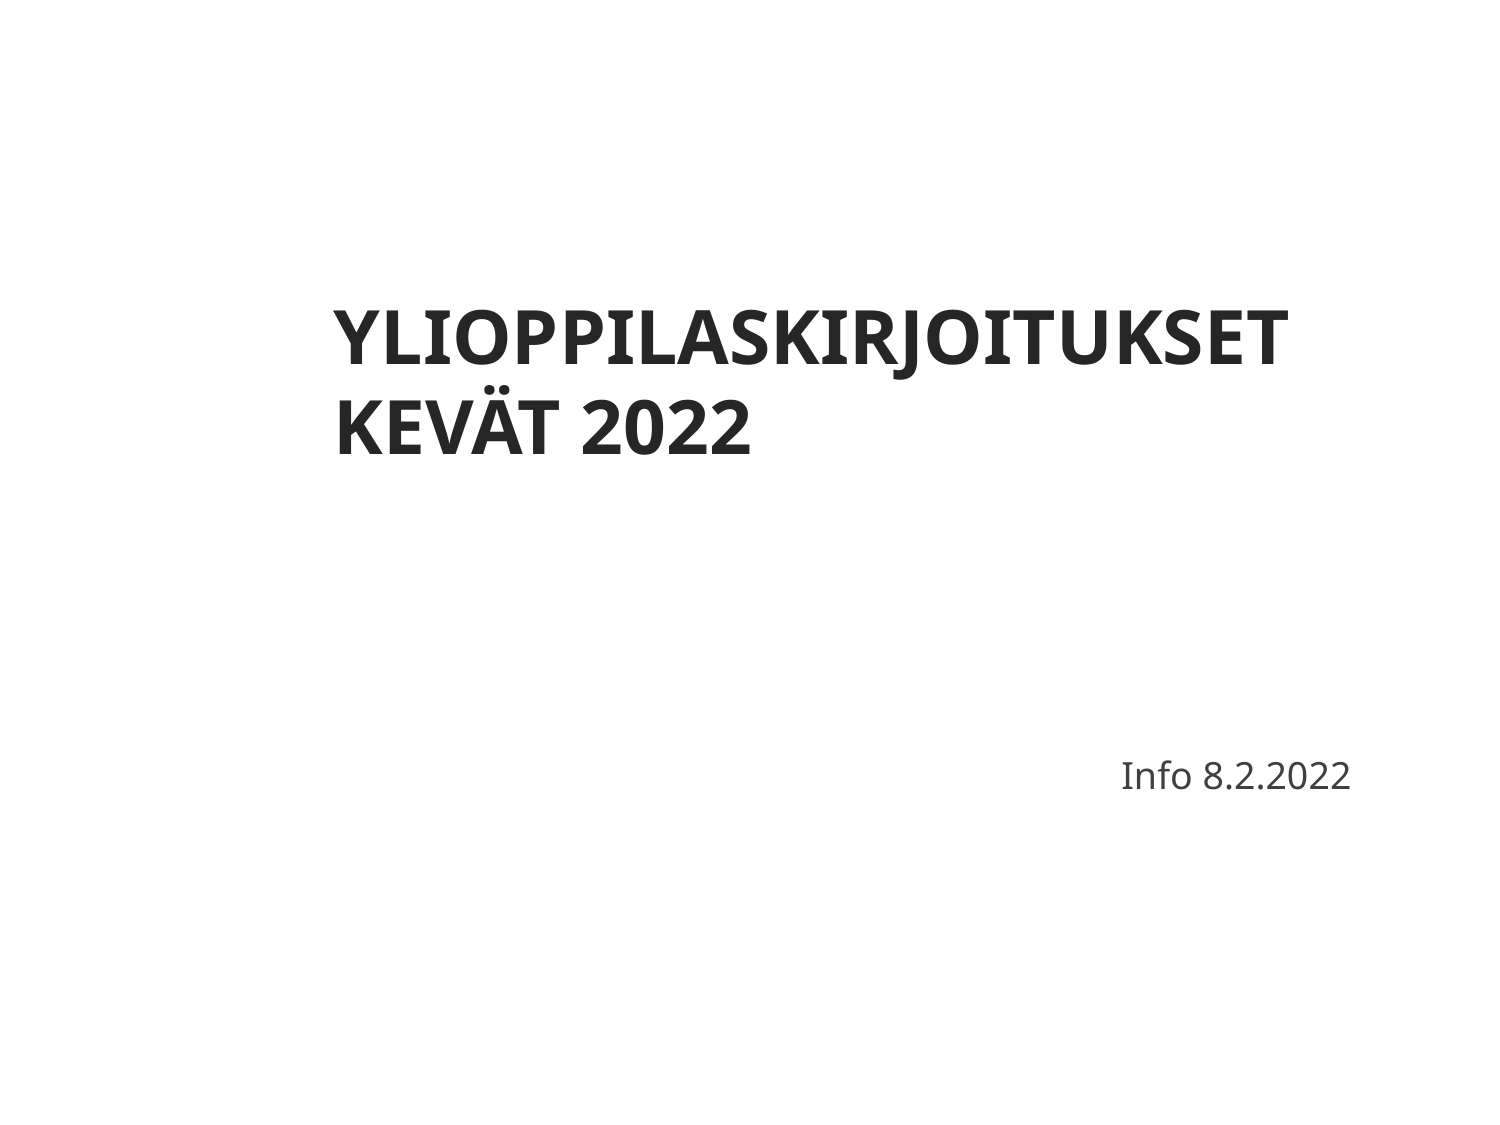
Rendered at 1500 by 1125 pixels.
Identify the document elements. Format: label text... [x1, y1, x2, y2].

title YLIOPPILASKIRJOITUKSET KEVÄT 2022 [318, 102, 1400, 349]
list Info 8.2.2022 [318, 349, 1400, 970]
